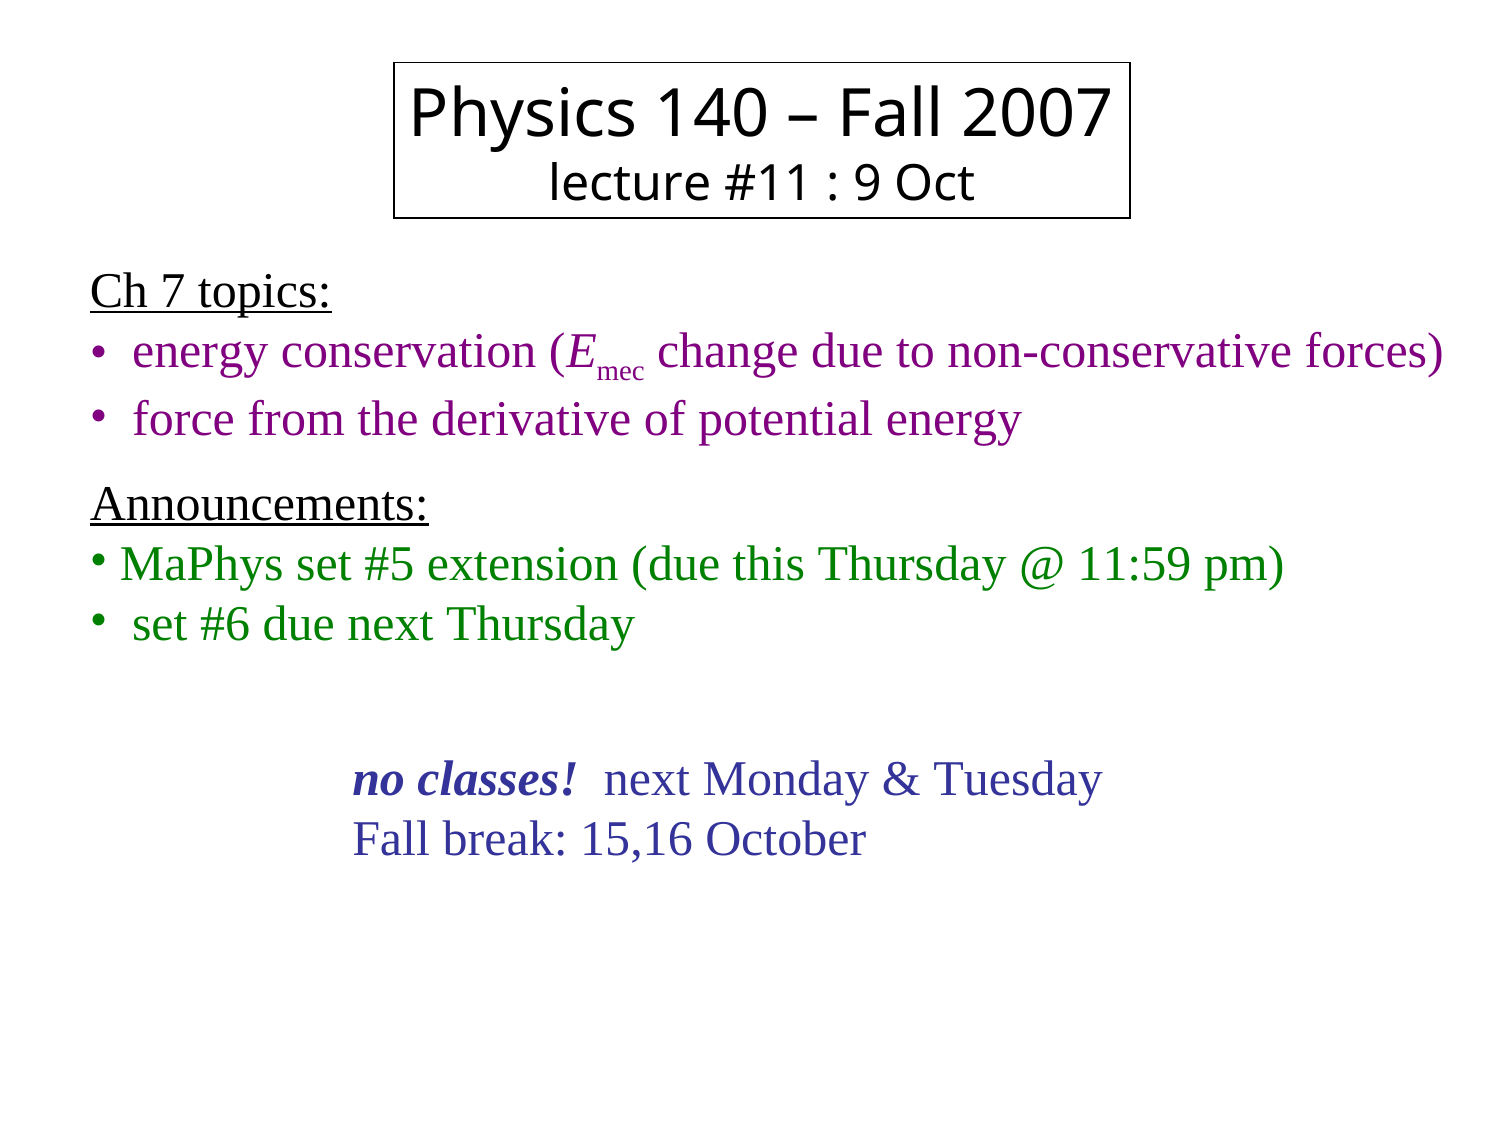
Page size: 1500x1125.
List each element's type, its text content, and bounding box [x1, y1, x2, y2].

text_box no classes! next Monday & Tuesday Fall break: 15,16 October [337, 737, 1131, 873]
text_box Physics 140 – Fall 2007 lecture #11 : 9 Oct [394, 62, 1130, 218]
text_box Ch 7 topics: energy conservation (Emec change due to non-conservative forces) force from the derivative of potential energy [75, 249, 1500, 454]
text_box Announcements: MaPhys set #5 extension (due this Thursday @ 11:59 pm) set #6 due next Thursday [75, 462, 1438, 658]
